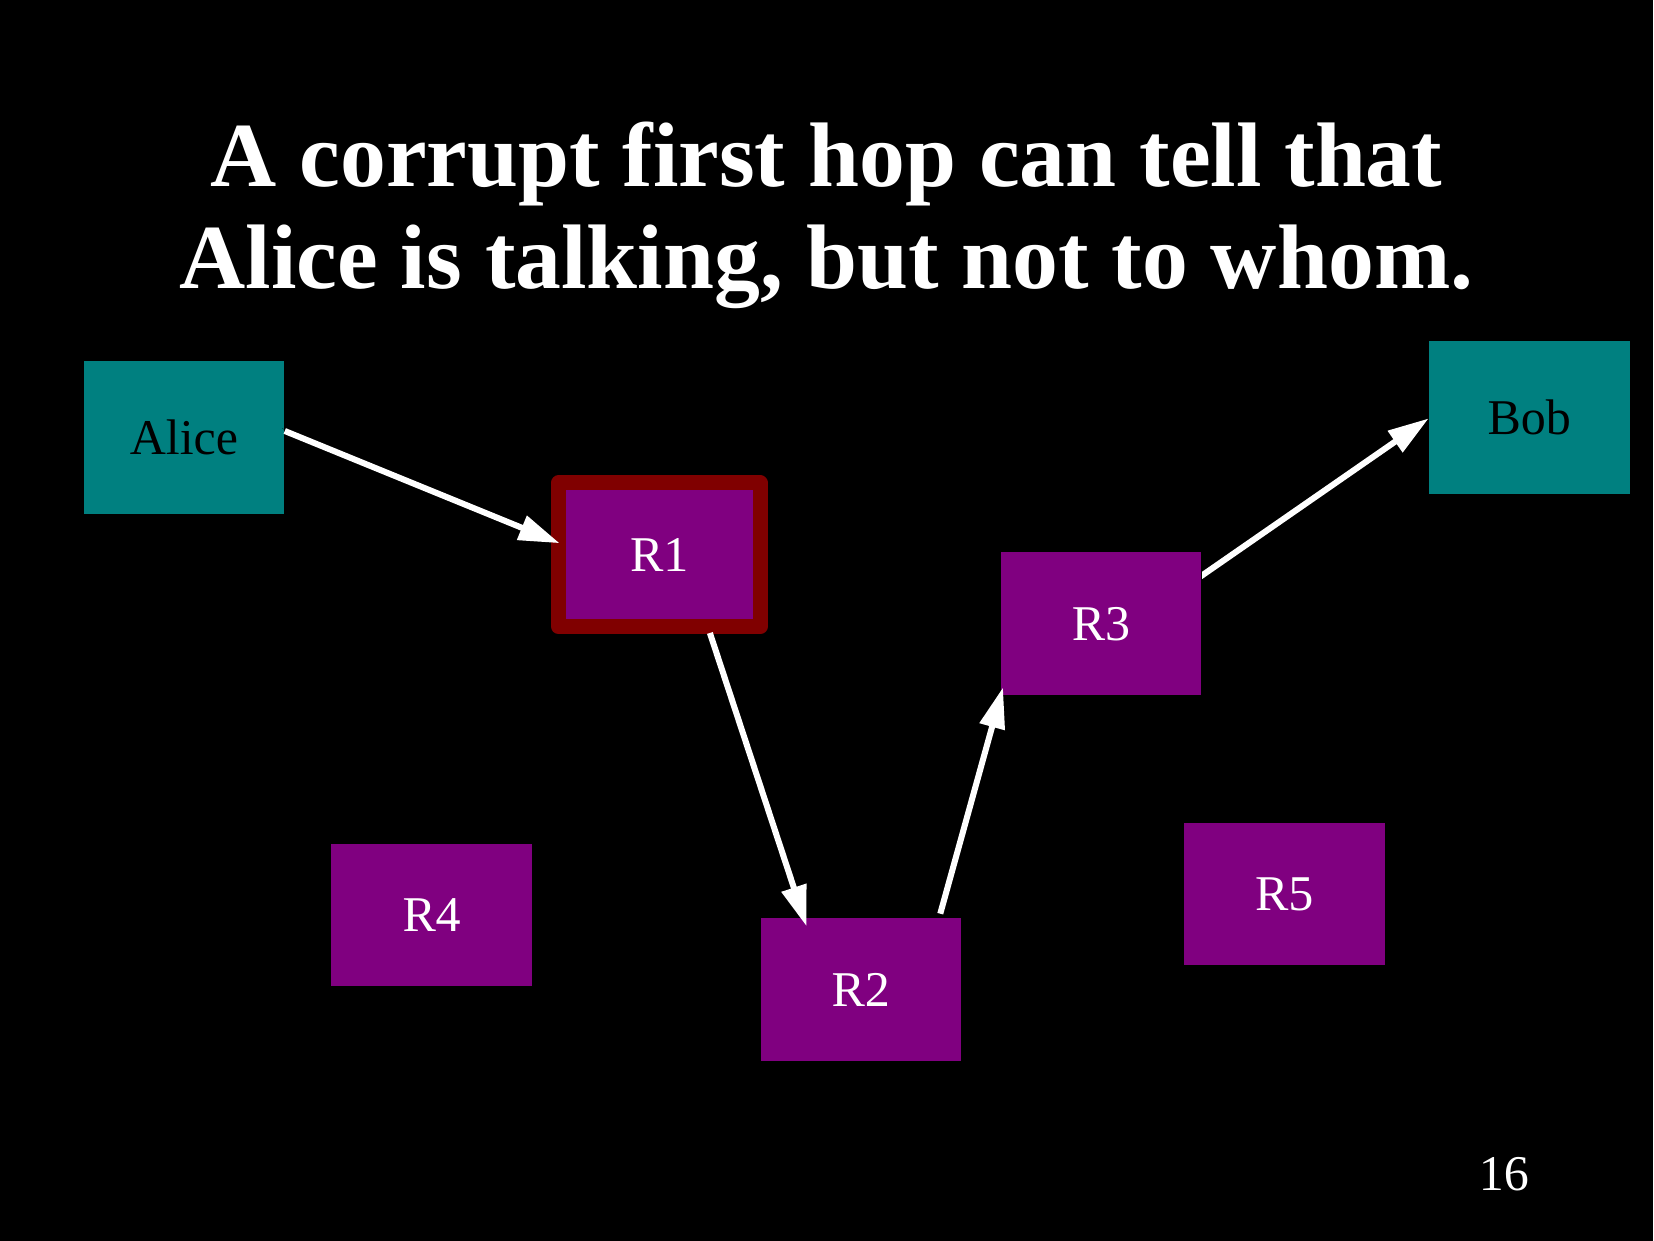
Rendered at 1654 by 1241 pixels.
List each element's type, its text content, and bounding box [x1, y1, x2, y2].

text_box R5 [1183, 822, 1386, 966]
text_box R3 [1000, 551, 1202, 696]
text_box Bob [1428, 340, 1631, 495]
text_box R1 [558, 482, 761, 627]
text_box R4 [330, 843, 533, 987]
text_box R2 [760, 917, 962, 1062]
text_box Alice [83, 360, 285, 515]
title A corrupt first hop can tell that Alice is talking, but not to whom. [121, 95, 1534, 318]
